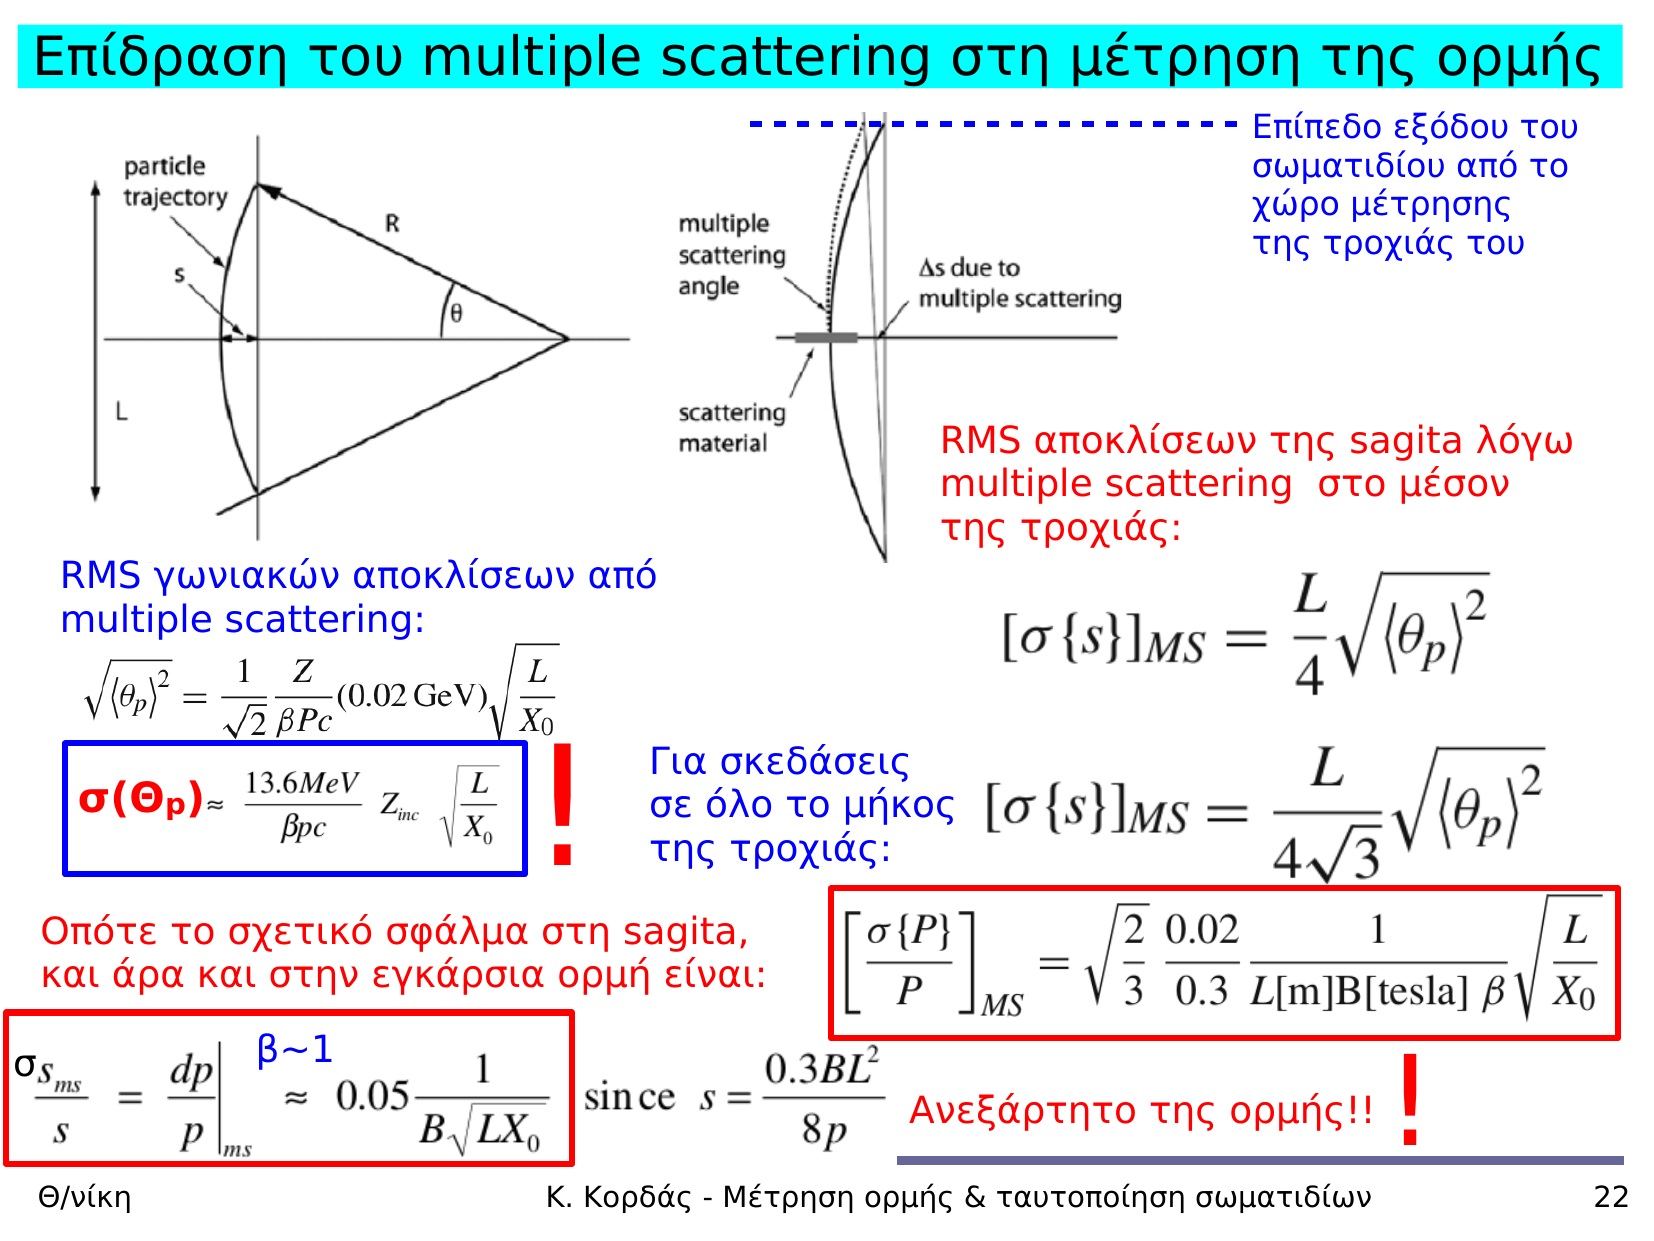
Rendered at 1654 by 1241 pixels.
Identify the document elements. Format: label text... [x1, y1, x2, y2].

picture [75, 746, 514, 751]
text_box Ανεξάρτητο της ορμής!! [894, 1081, 1371, 1141]
text_box Για σκεδάσεις σε όλο το μήκος της τροχιάς: [634, 732, 985, 880]
picture [199, 755, 514, 858]
text_box Οπότε το σχετικό σφάλμα στη sagita, και άρα και στην εγκάρσια ορμή είναι: [25, 902, 784, 1005]
text_box RMS γωνιακών αποκλίσεων από multiple scattering: [45, 546, 686, 650]
text_box Επίπεδο εξόδου του σωματιδίου από το χώρο μέτρησης της τροχιάς του [1237, 100, 1595, 272]
text_box ! [514, 703, 612, 913]
picture [25, 1034, 897, 1171]
picture [975, 769, 1196, 844]
picture [1200, 712, 1588, 885]
picture [25, 1034, 569, 1161]
text_box σ(Θp) [63, 766, 235, 840]
text_box β~1 [240, 1020, 350, 1080]
picture [75, 650, 571, 740]
title Επίδραση του multiple scattering στη μέτρηση της ορμής [17, 24, 1623, 89]
text_box ! [1371, 1022, 1451, 1210]
picture [834, 891, 1612, 1027]
text_box RMS αποκλίσεων της sagita λόγω multiple scattering στο μέσον της τροχιάς: [924, 411, 1603, 558]
picture [71, 112, 1501, 704]
text_box σ [9, 1034, 52, 1093]
